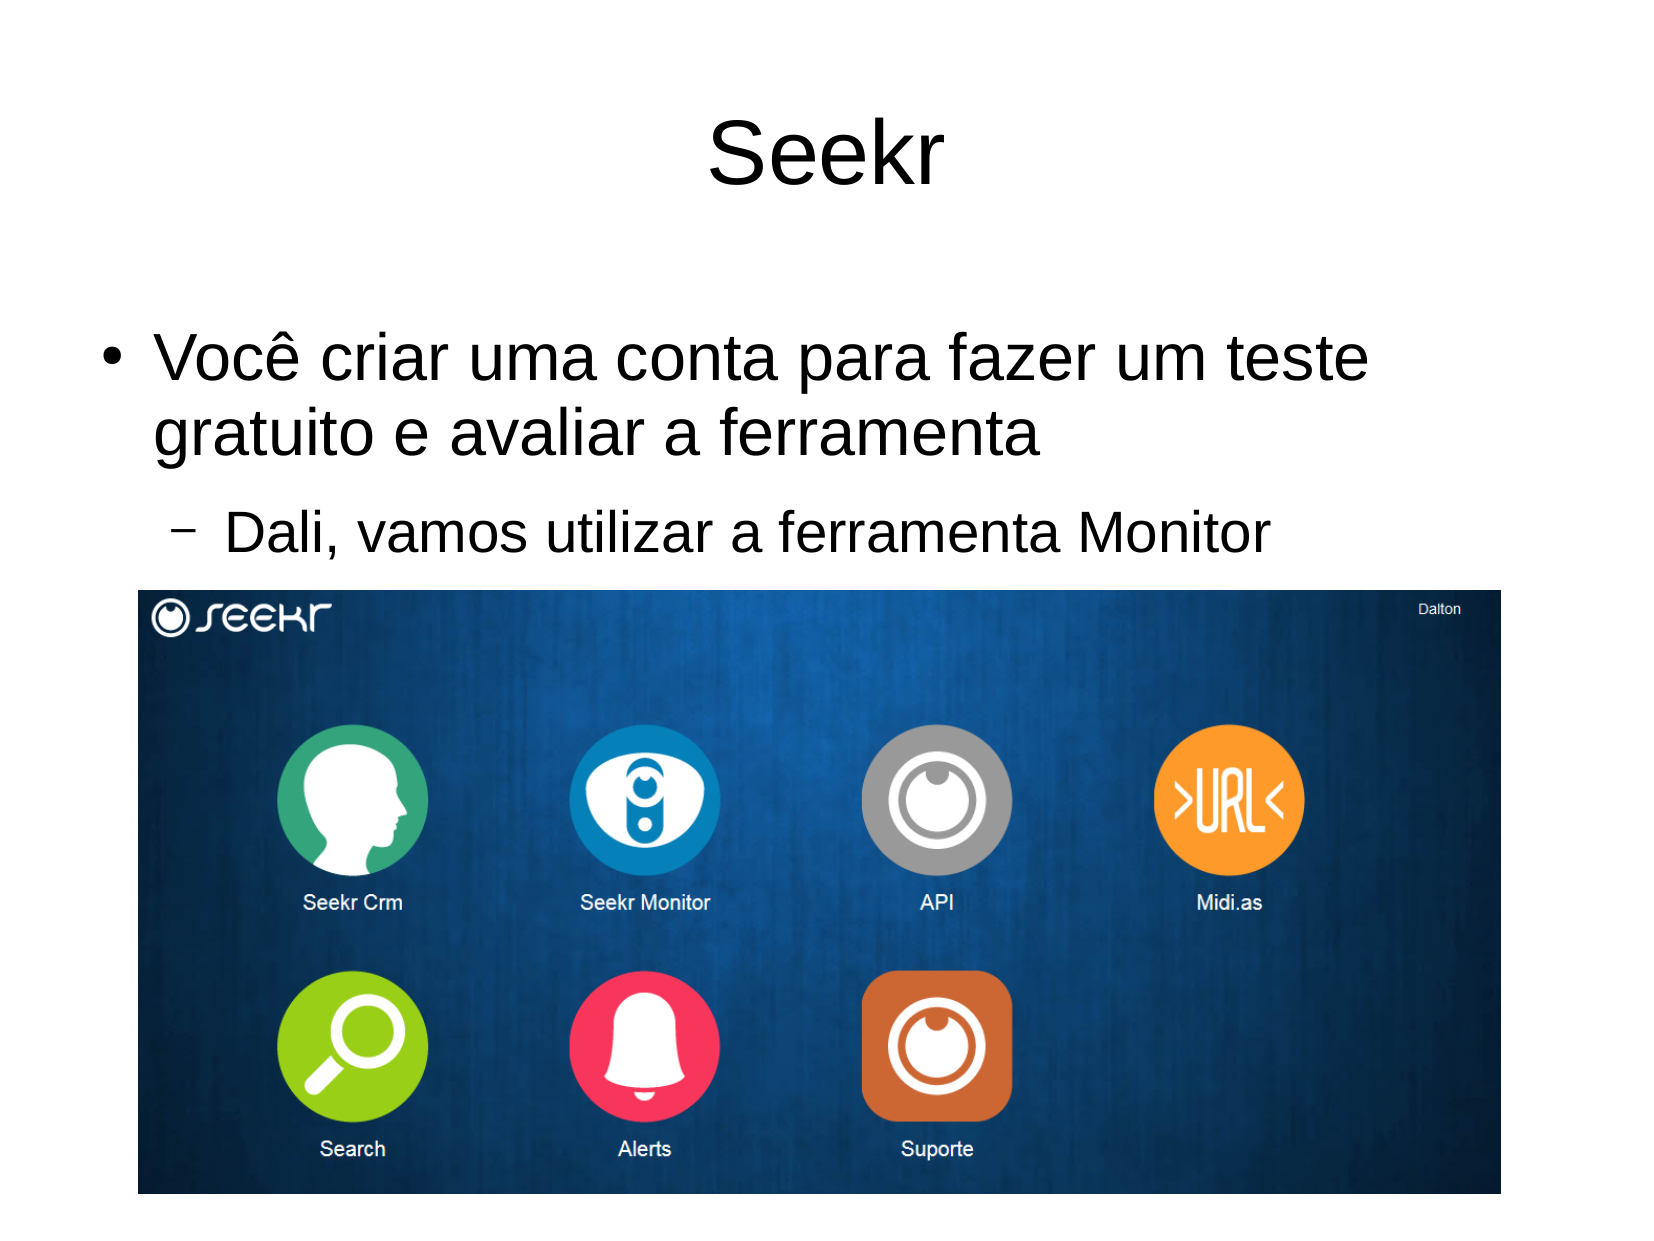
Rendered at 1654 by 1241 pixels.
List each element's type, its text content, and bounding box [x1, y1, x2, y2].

list Você criar uma conta para fazer um teste gratuito e avaliar a ferramenta Dali, vamos utilizar a ferramenta Monitor [82, 320, 1571, 980]
picture [138, 590, 1501, 1194]
title Seekr [82, 49, 1571, 257]
